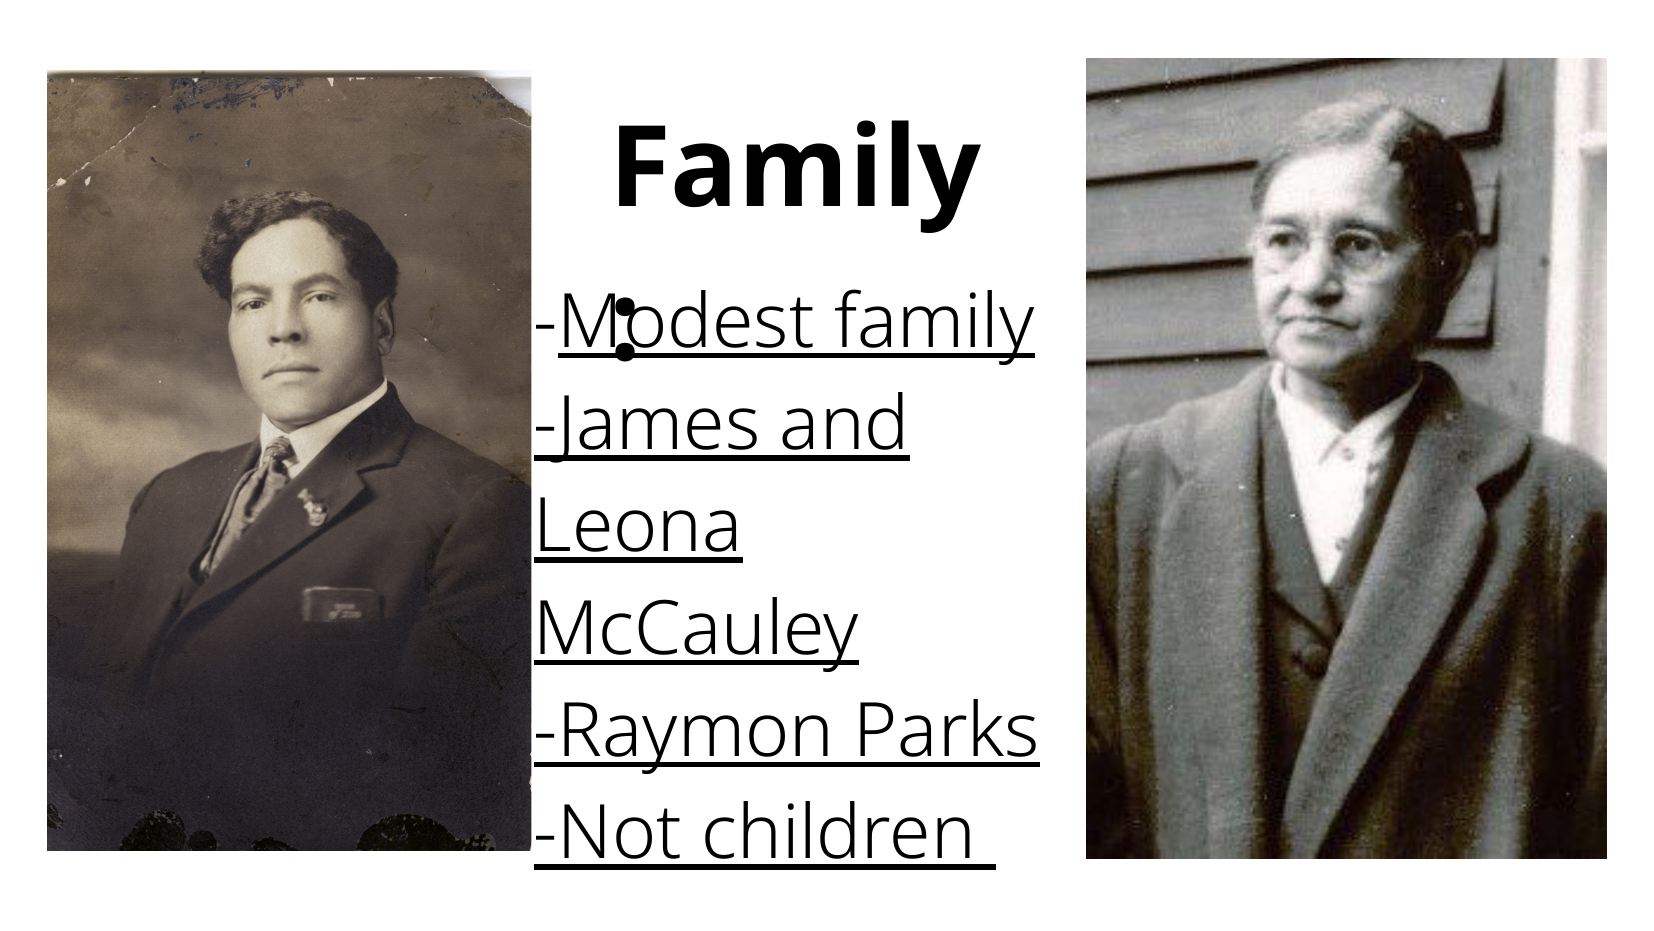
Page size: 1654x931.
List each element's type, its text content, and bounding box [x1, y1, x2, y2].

picture [1086, 58, 1607, 859]
text_box Family : [594, 79, 1040, 259]
picture [47, 70, 532, 851]
text_box -Modest family -James and Leona McCauley -Raymon Parks -Not children [518, 259, 1098, 650]
